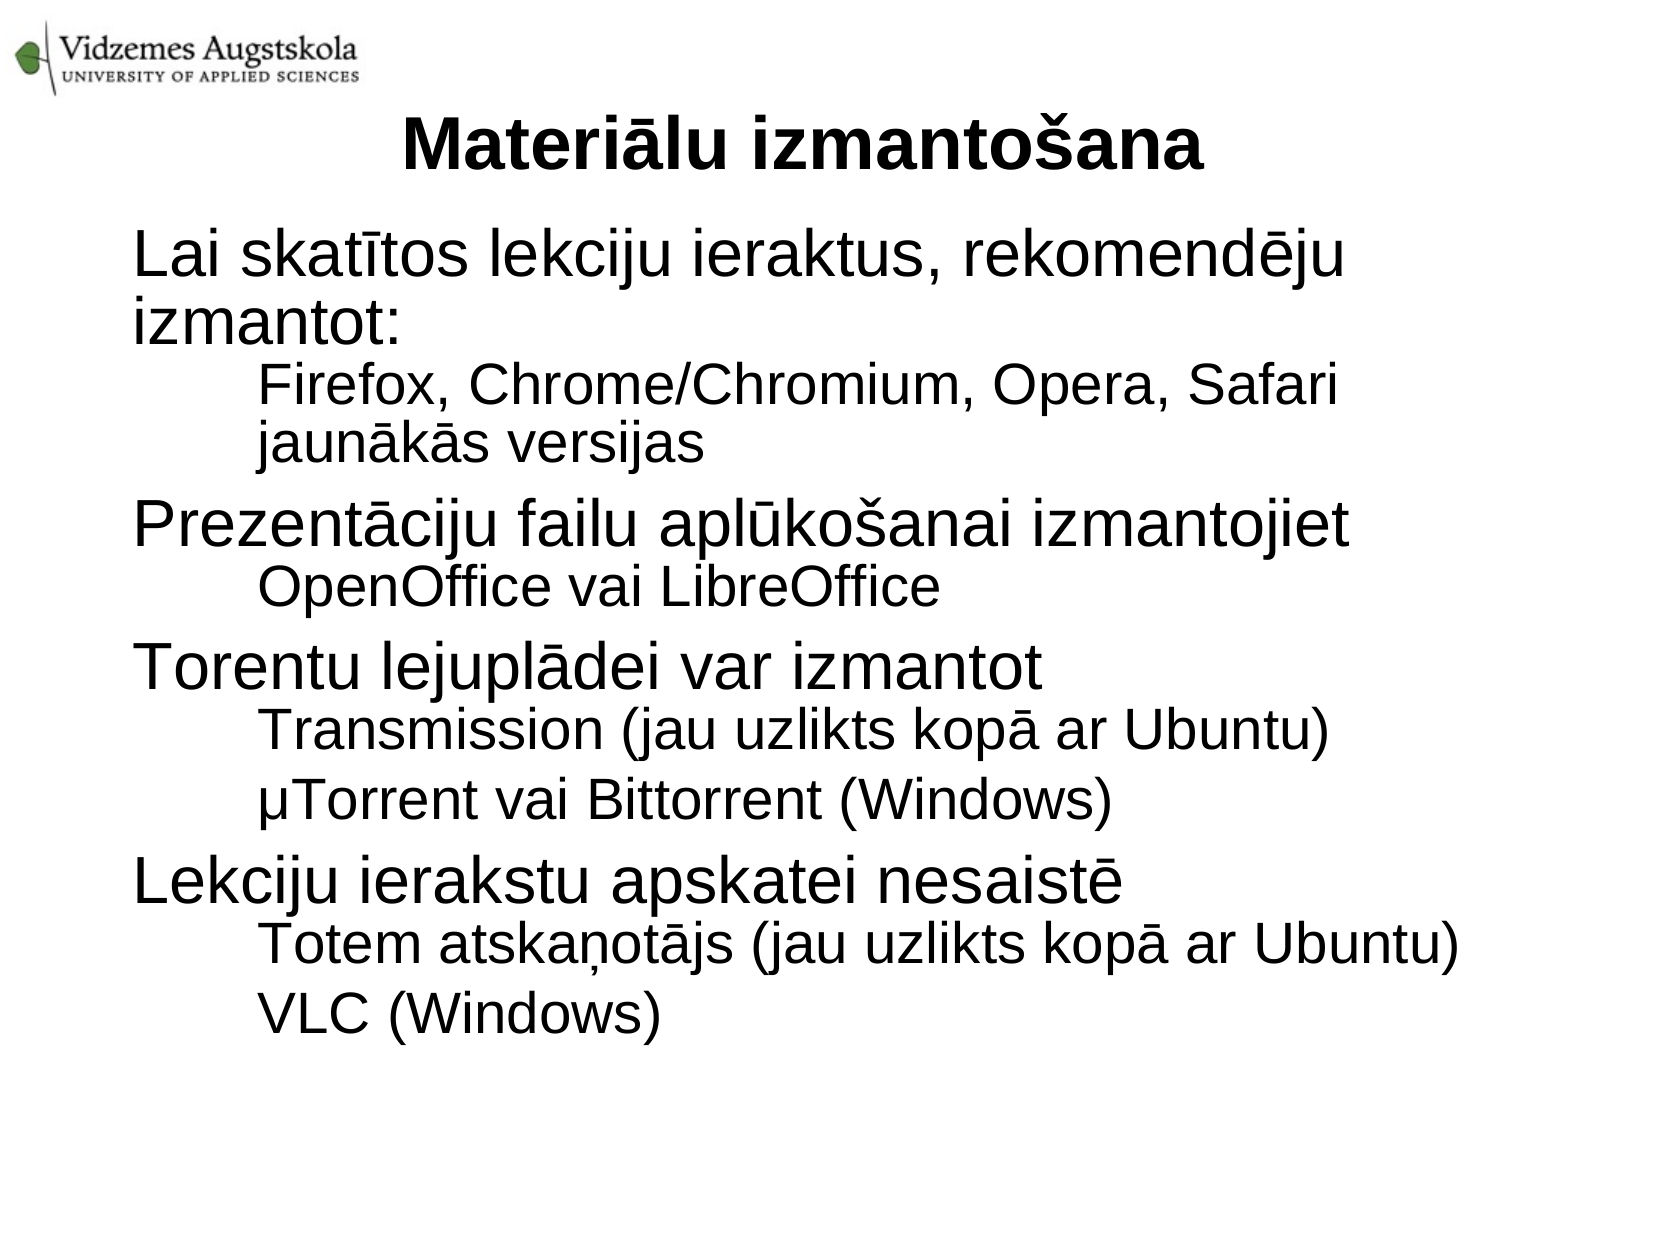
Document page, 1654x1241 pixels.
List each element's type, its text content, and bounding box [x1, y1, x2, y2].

picture [5, 2, 368, 113]
title Materiālu izmantošana [94, 103, 1512, 188]
list Lai skatītos lekciju ieraktus, rekomendēju izmantot: Firefox, Chrome/Chromium, Opera, Safari jaunākās versijas Prezentāciju failu aplūkošanai izmantojiet OpenOffice vai LibreOffice Torentu lejuplādei var izmantot Transmission (jau uzlikts kopā ar Ubuntu) μTorrent vai Bittorrent (Windows) Lekciju ierakstu apskatei nesaistē Totem atskaņotājs (jau uzlikts kopā ar Ubuntu) VLC (Windows) [76, 218, 1563, 1089]
